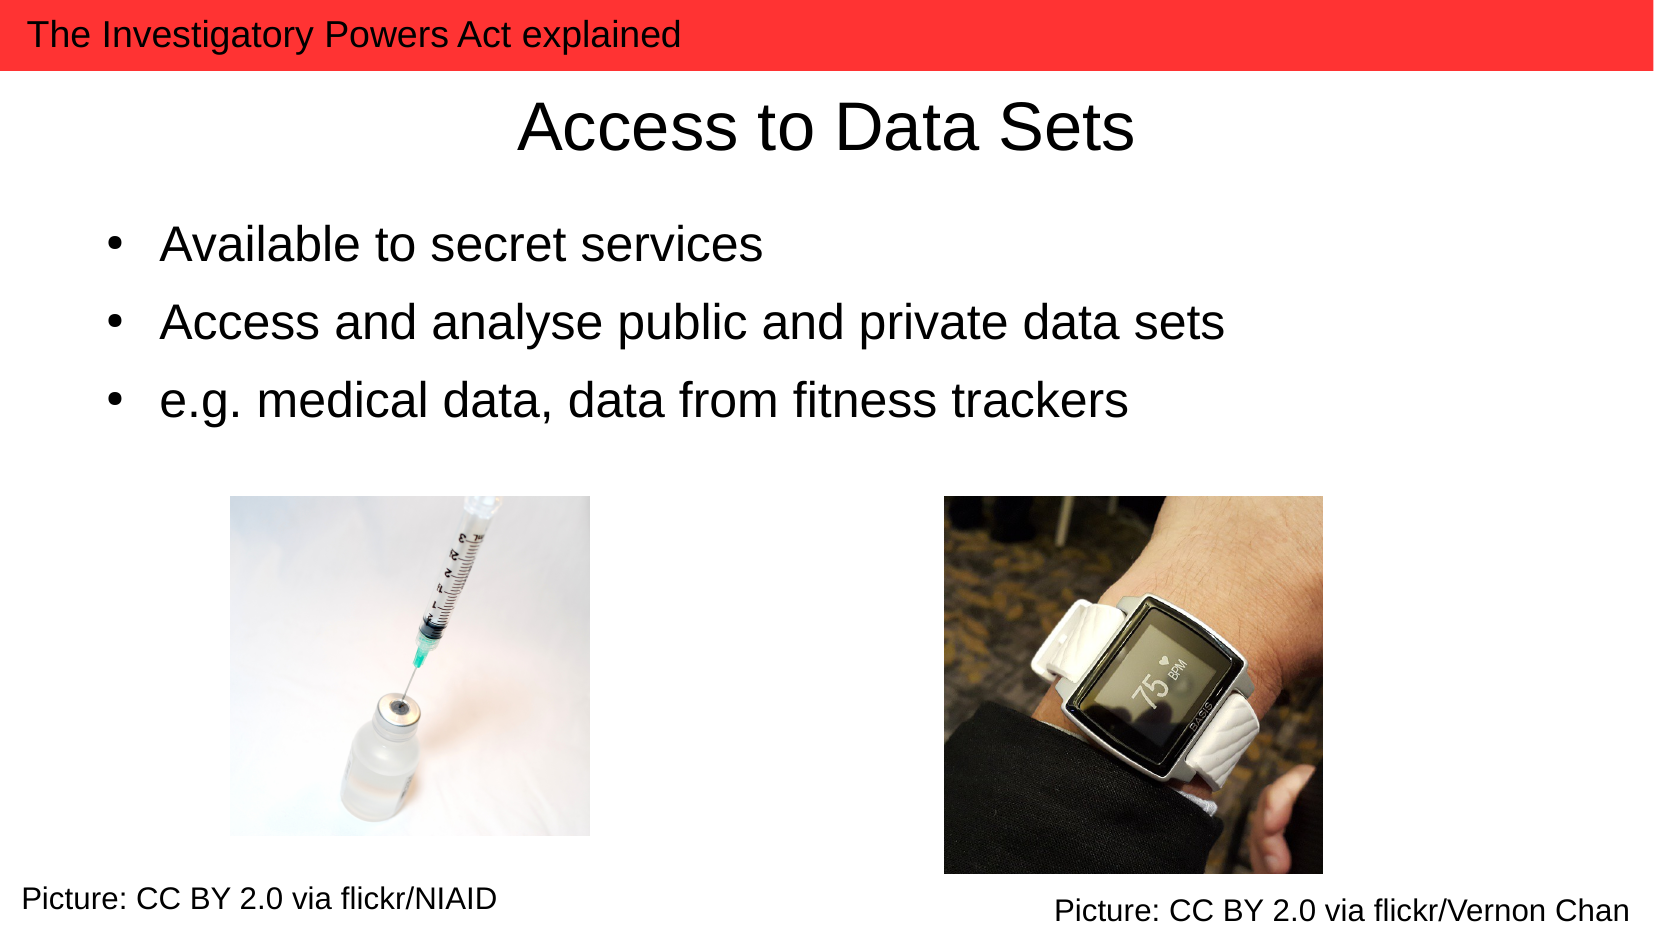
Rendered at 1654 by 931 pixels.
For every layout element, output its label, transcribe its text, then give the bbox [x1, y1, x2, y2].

text_box [0, 0, 1654, 71]
text_box Picture: CC BY 2.0 via flickr/Vernon Chan [1039, 885, 1654, 931]
picture [944, 496, 1323, 875]
text_box Picture: CC BY 2.0 via flickr/NIAID [6, 874, 520, 931]
text_box The Investigatory Powers Act explained [11, 5, 886, 63]
list Available to secret services Access and analyse public and private data sets e.g. medical data, data from fitness trackers [88, 216, 1512, 815]
picture [230, 496, 590, 836]
title Access to Data Sets [82, 71, 1571, 205]
